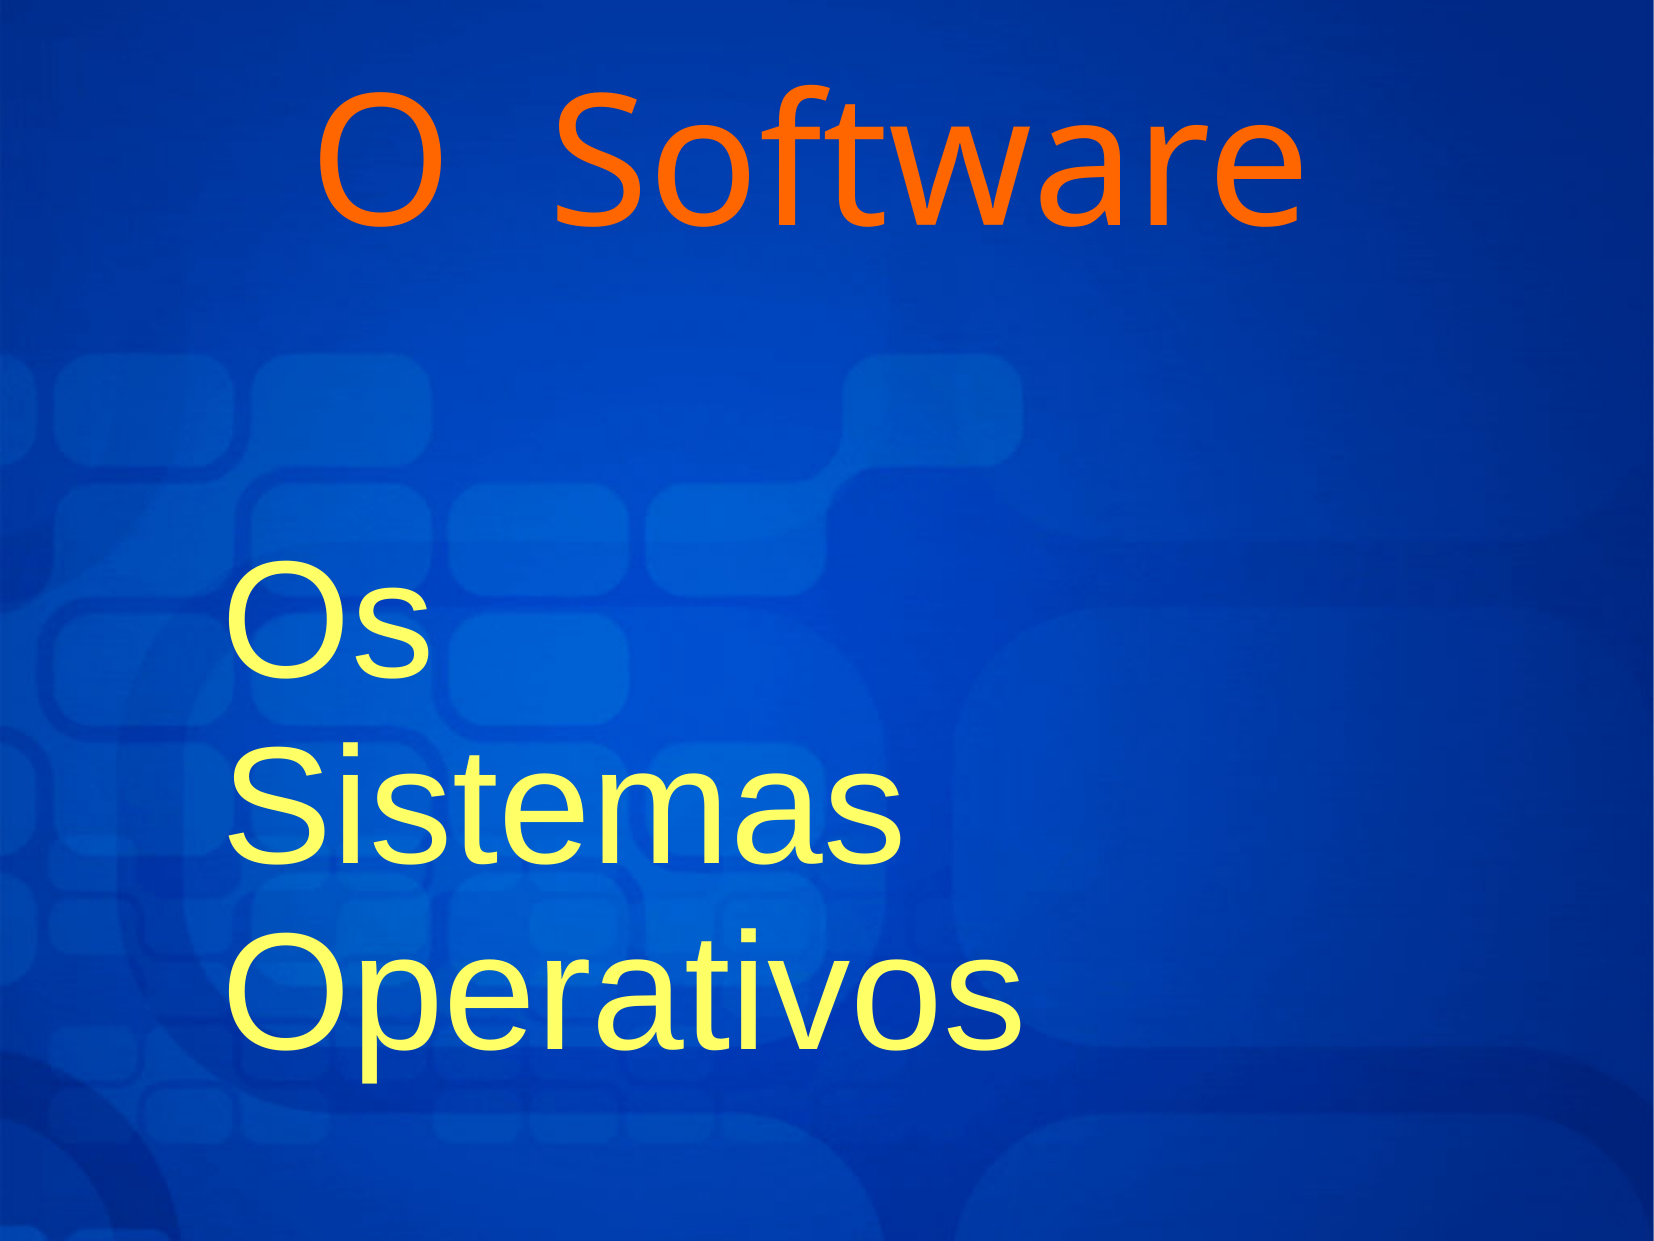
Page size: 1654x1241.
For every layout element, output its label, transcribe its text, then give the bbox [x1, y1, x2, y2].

text_box O Software [295, 21, 1654, 296]
picture [0, 0, 1654, 1241]
text_box Os Sistemas Operativos [206, 518, 1063, 1093]
